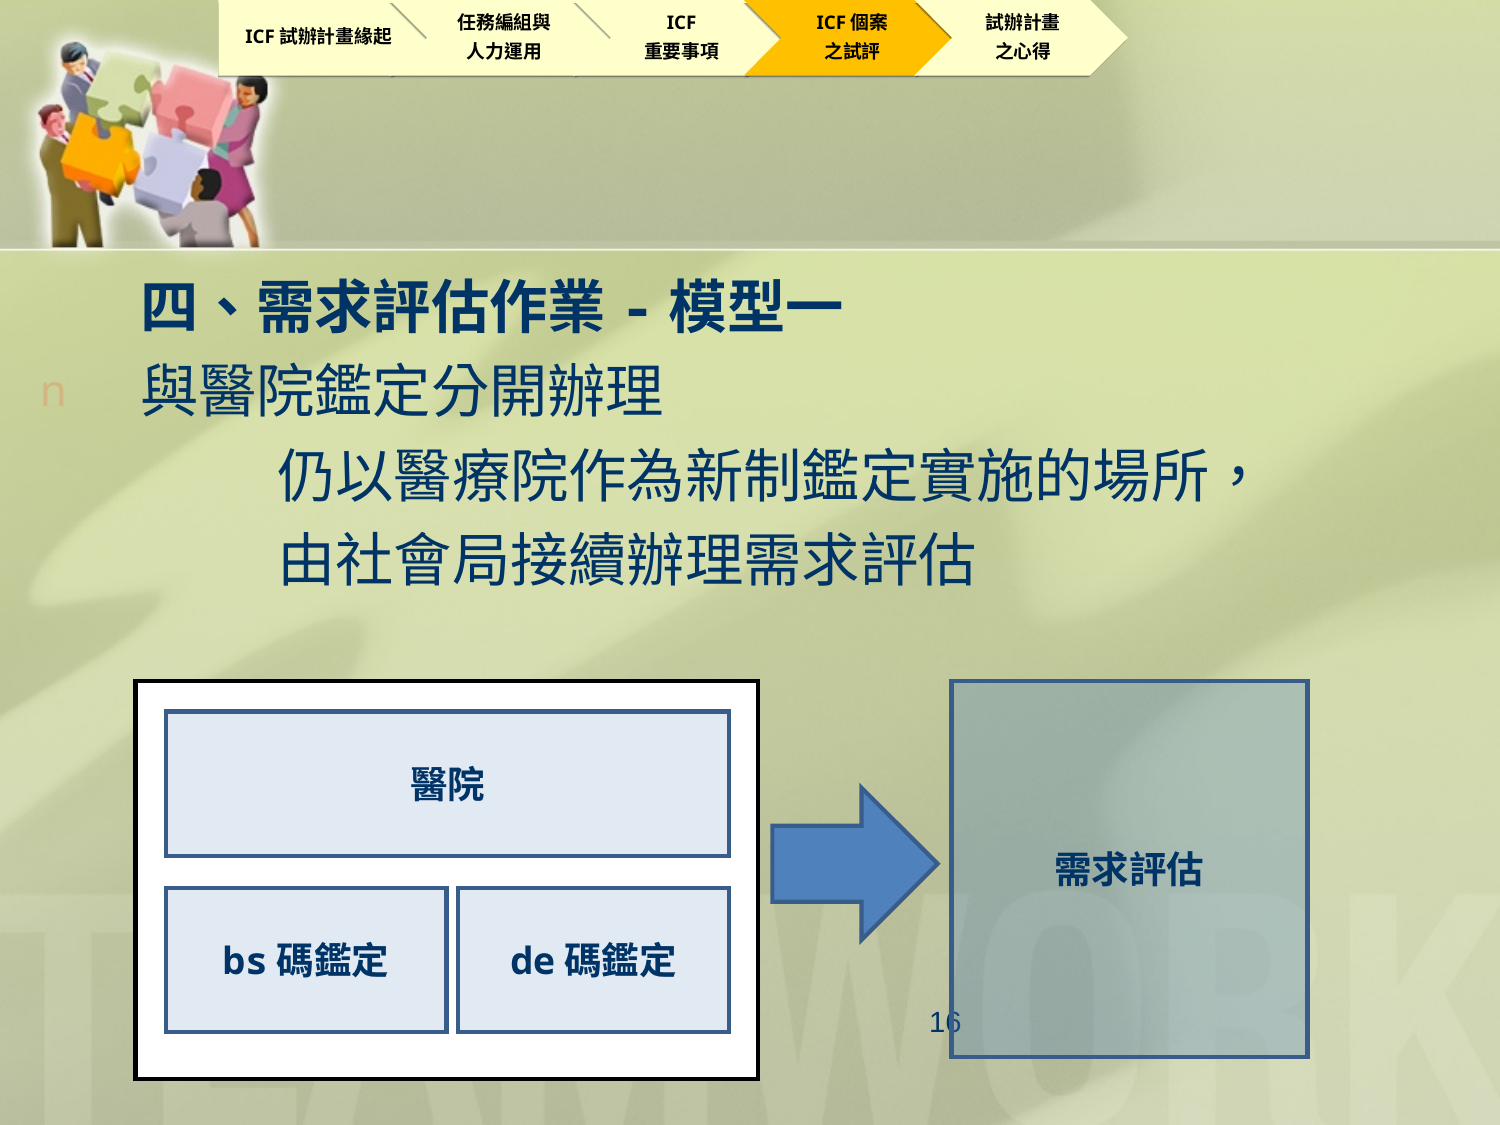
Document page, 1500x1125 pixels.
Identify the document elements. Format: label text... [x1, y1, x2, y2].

text_box [772, 787, 938, 940]
text_box ICF個案 之試評 [743, 0, 951, 76]
text_box ICF 重要事項 [573, 0, 780, 76]
text_box 試辦計畫 之心得 [914, 0, 1128, 76]
list 四、需求評估作業-模型一 與醫院鑑定分開辦理 仍以醫療院作為新制鑑定實施的場所， 由社會局接續辦理需求評估 [24, 262, 1475, 1101]
text_box de碼鑑定 [458, 888, 729, 1032]
text_box 任務編組與 人力運用 [389, 0, 610, 76]
text_box ICF試辦計畫緣起 [218, 0, 426, 76]
text_box bs碼鑑定 [166, 888, 446, 1032]
text_box 醫院 [166, 712, 729, 856]
text_box [136, 681, 758, 1079]
text_box 需求評估 [951, 681, 1308, 1057]
